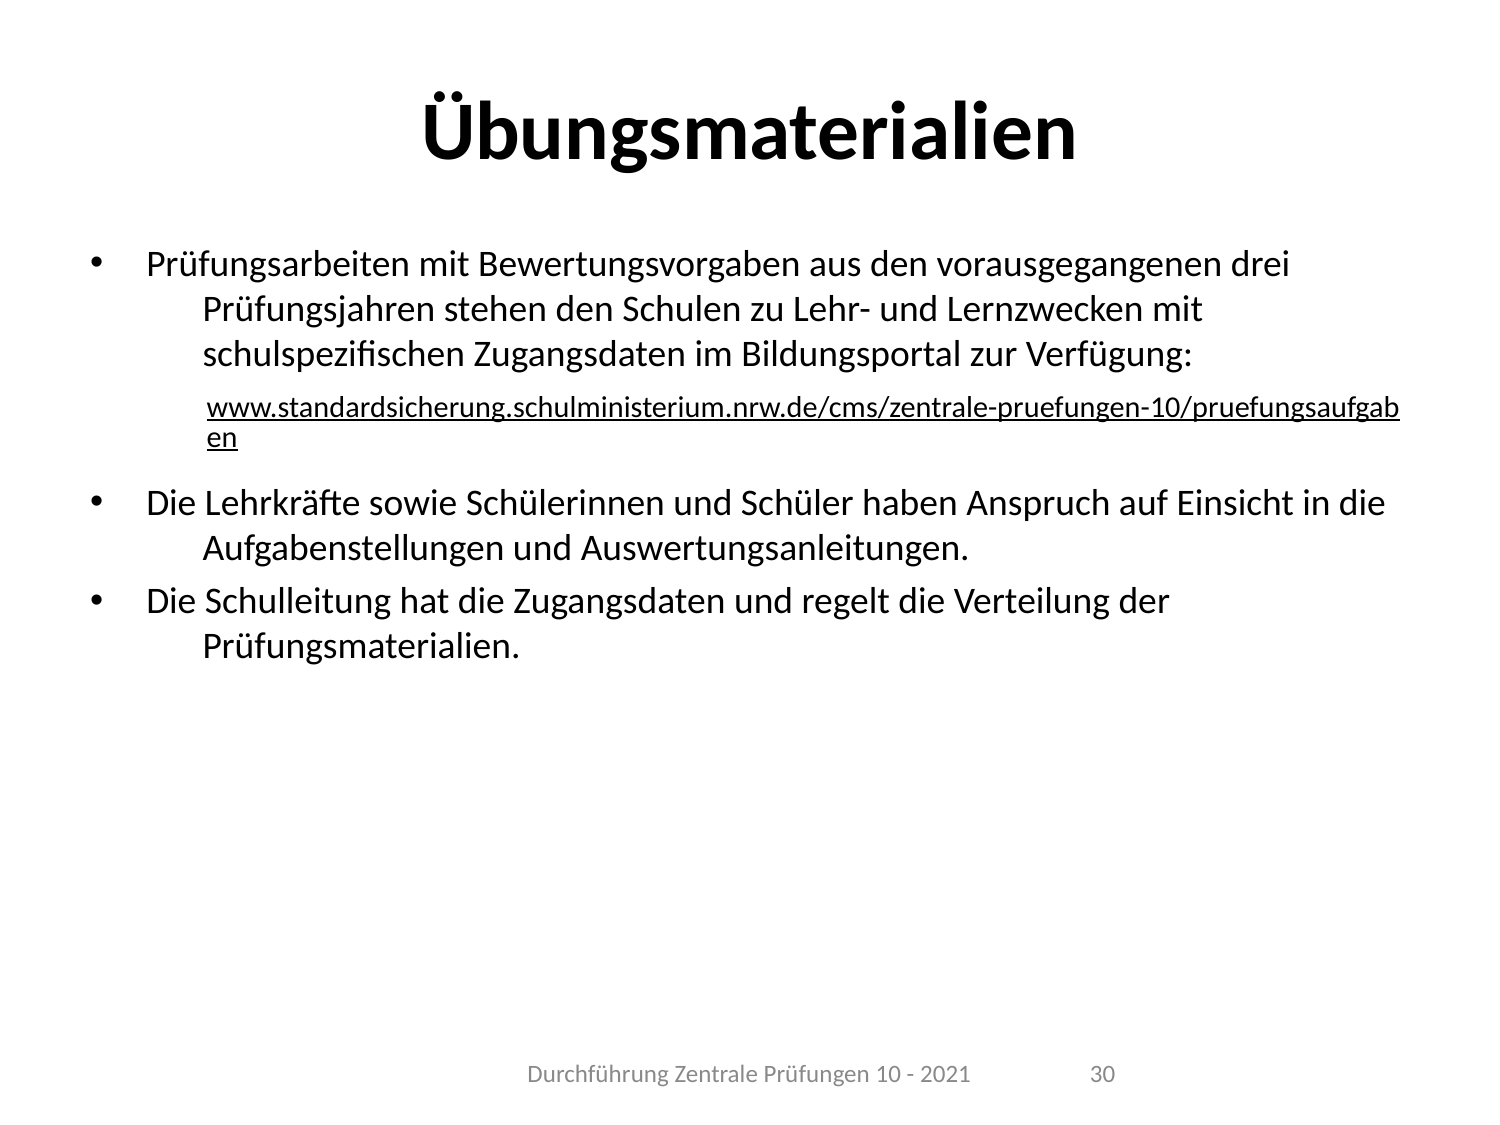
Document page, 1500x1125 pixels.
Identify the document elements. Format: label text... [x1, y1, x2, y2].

text_box Durchführung Zentrale Prüfungen 10 - 2021 [512, 1042, 988, 1103]
text_box 30 [1074, 1042, 1426, 1103]
title Übungsmaterialien [75, 45, 1426, 209]
list Prüfungsarbeiten mit Bewertungsvorgaben aus den vorausgegangenen drei Prüfungsjahren stehen den Schulen zu Lehr- und Lernzwecken mit schulspezifischen Zugangsdaten im Bildungsportal zur Verfügung: www.standardsicherung.schulministerium.nrw.de/cms/zentrale-pruefungen-10/pruefungsaufgaben Die Lehrkräfte sowie Schülerinnen und Schüler haben Anspruch auf Einsicht in die Aufgabenstellungen und Auswertungsanleitungen. Die Schulleitung hat die Zugangsdaten und regelt die Verteilung der Prüfungsmaterialien. [75, 231, 1426, 1005]
